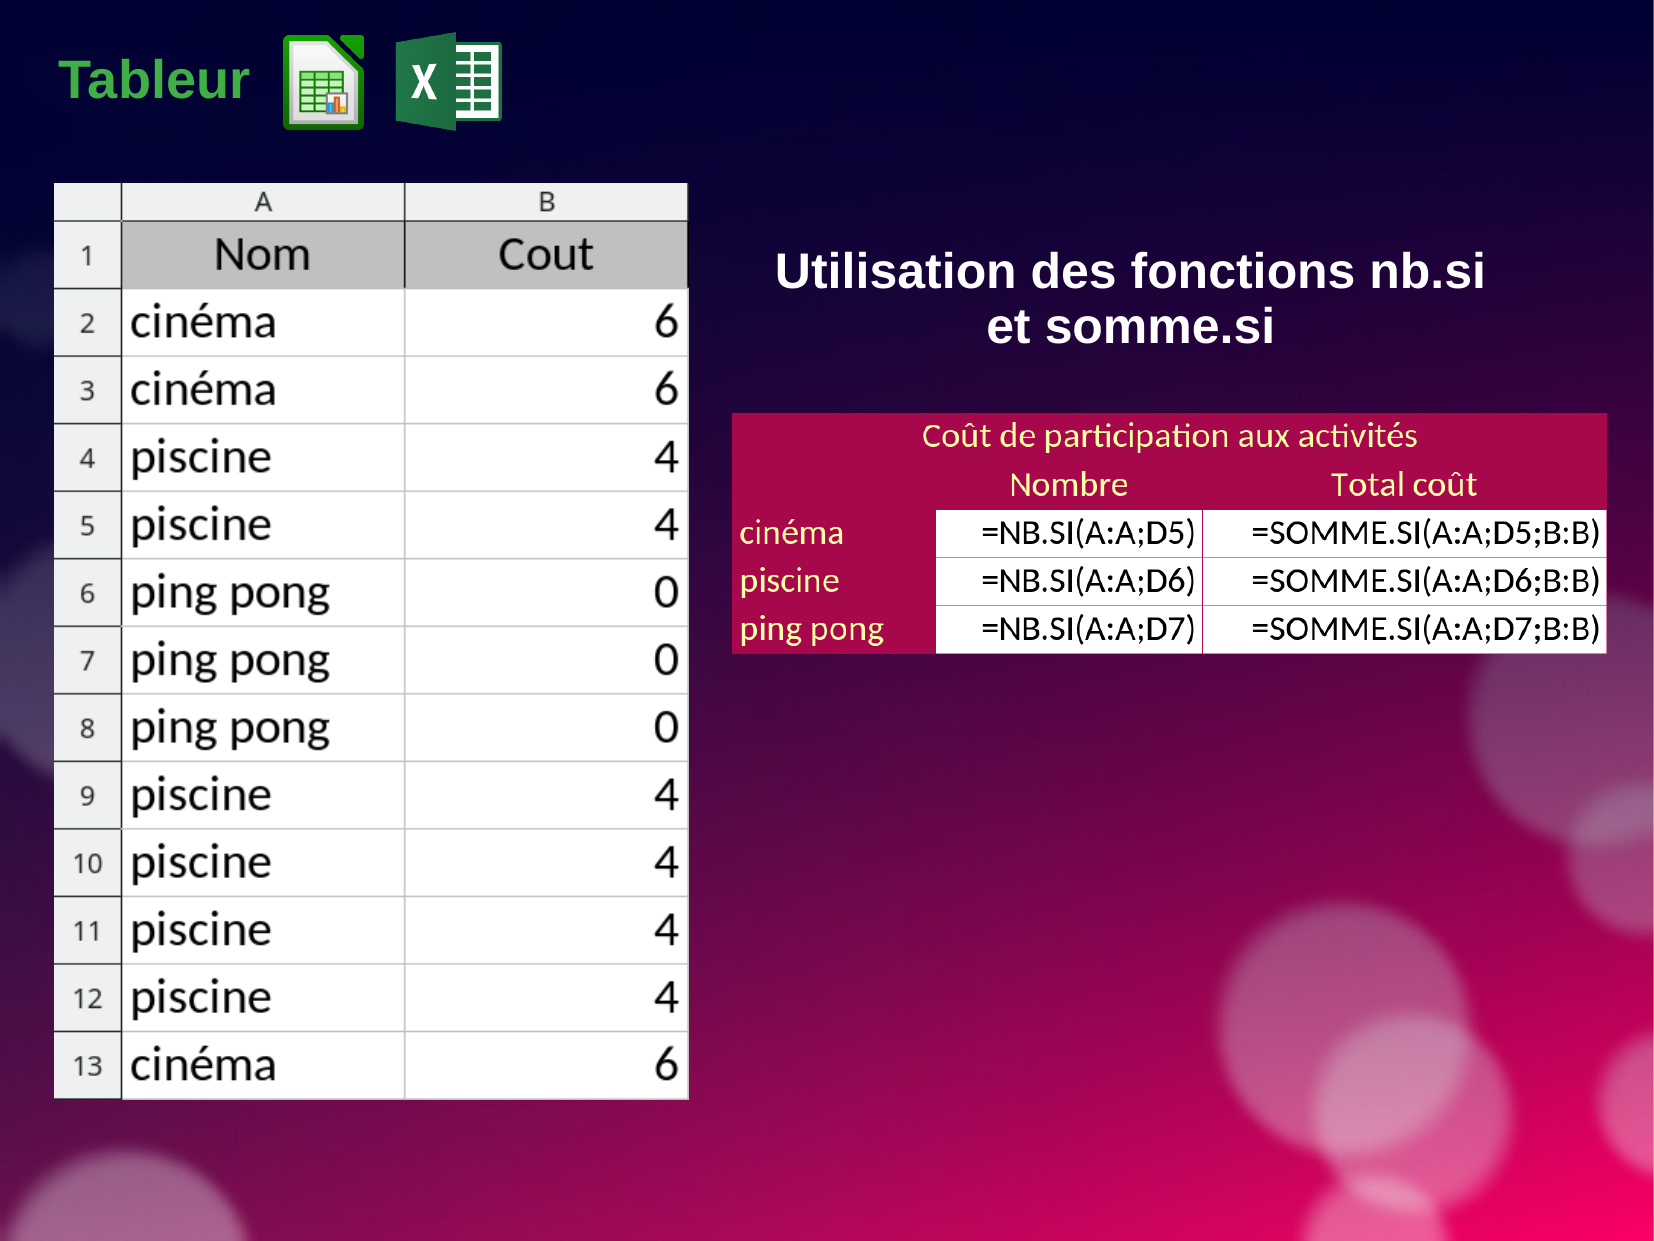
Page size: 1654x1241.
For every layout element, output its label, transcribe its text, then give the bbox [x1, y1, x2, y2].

title Tableur [59, 0, 1548, 184]
picture [0, 0, 1654, 1241]
picture [283, 35, 364, 130]
text_box Utilisation des fonctions nb.si et somme.si [885, 236, 1376, 361]
picture [383, 17, 514, 146]
